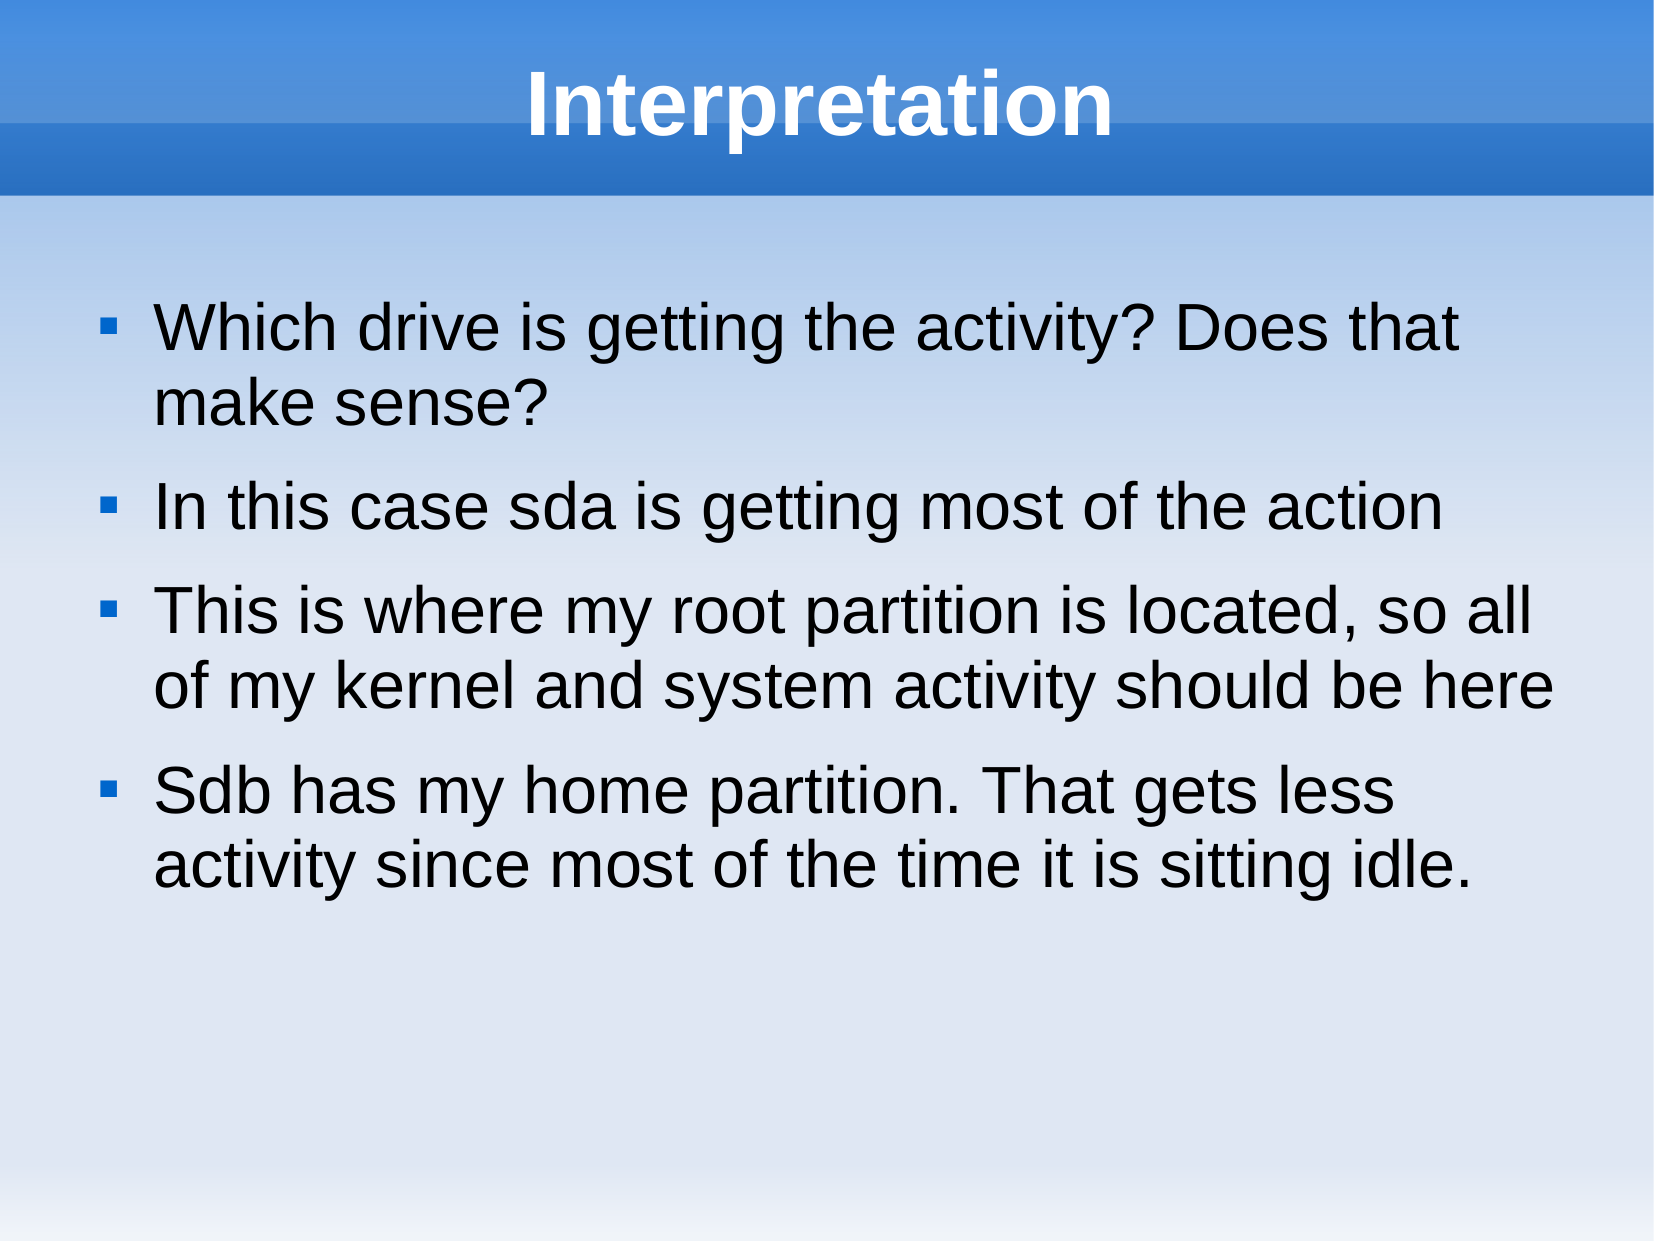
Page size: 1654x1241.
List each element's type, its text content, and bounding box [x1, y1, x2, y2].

picture [0, 0, 1654, 1241]
title Interpretation [76, 0, 1565, 208]
list Which drive is getting the activity? Does that make sense? In this case sda is getting most of the action This is where my root partition is located, so all of my kernel and system activity should be here Sdb has my home partition. That gets less activity since most of the time it is sitting idle. [82, 290, 1571, 1109]
